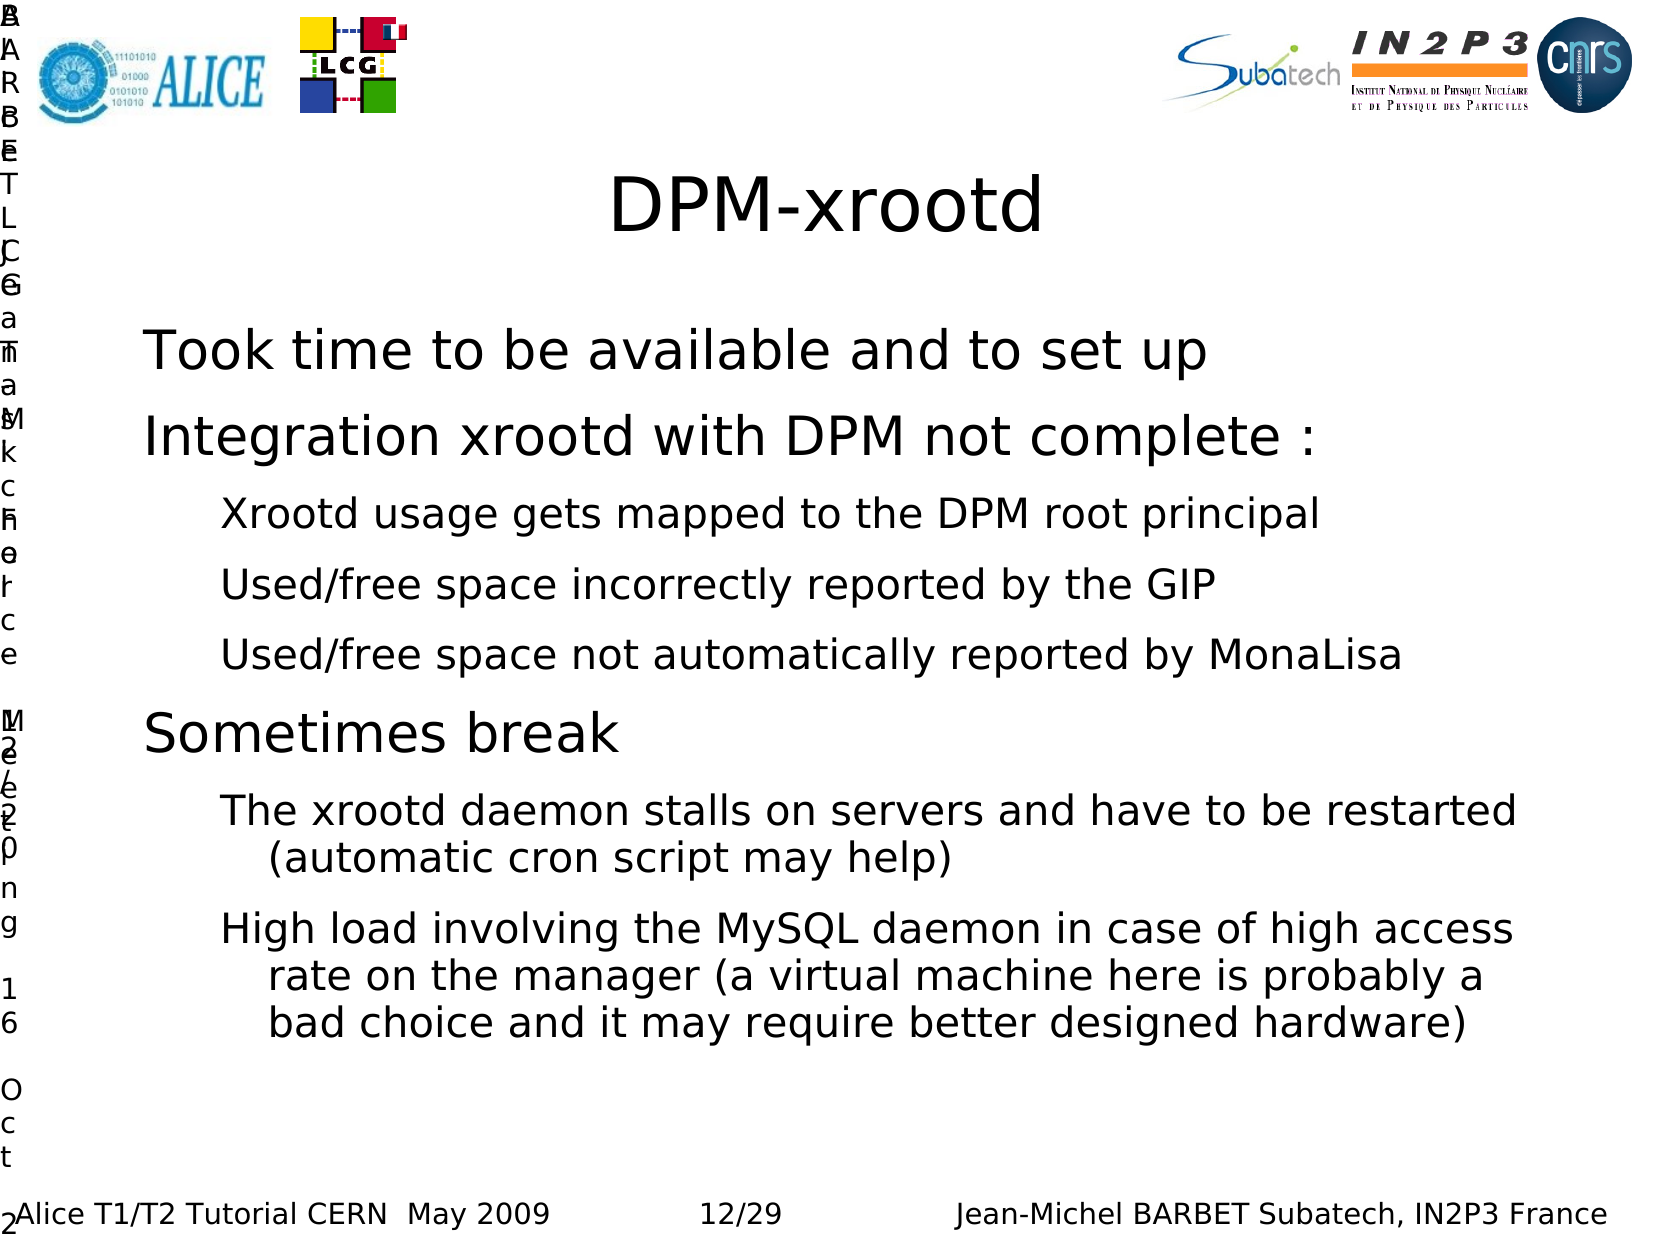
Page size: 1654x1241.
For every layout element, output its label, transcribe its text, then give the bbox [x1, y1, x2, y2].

title DPM-xrootd [121, 102, 1534, 310]
list Took time to be available and to set up Integration xrootd with DPM not complete : Xrootd usage gets mapped to the DPM root principal Used/free space incorrectly reported by the GIP Used/free space not automatically reported by MonaLisa Sometimes break The xrootd daemon stalls on servers and have to be restarted (automatic cron script may help) High load involving the MySQL daemon in case of high access rate on the manager (a virtual machine here is probably a bad choice and it may require better designed hardware) [125, 321, 1538, 1096]
picture [300, 17, 409, 102]
picture [37, 37, 276, 127]
picture [1350, 21, 1528, 102]
picture [1537, 17, 1632, 113]
picture [1162, 34, 1340, 102]
